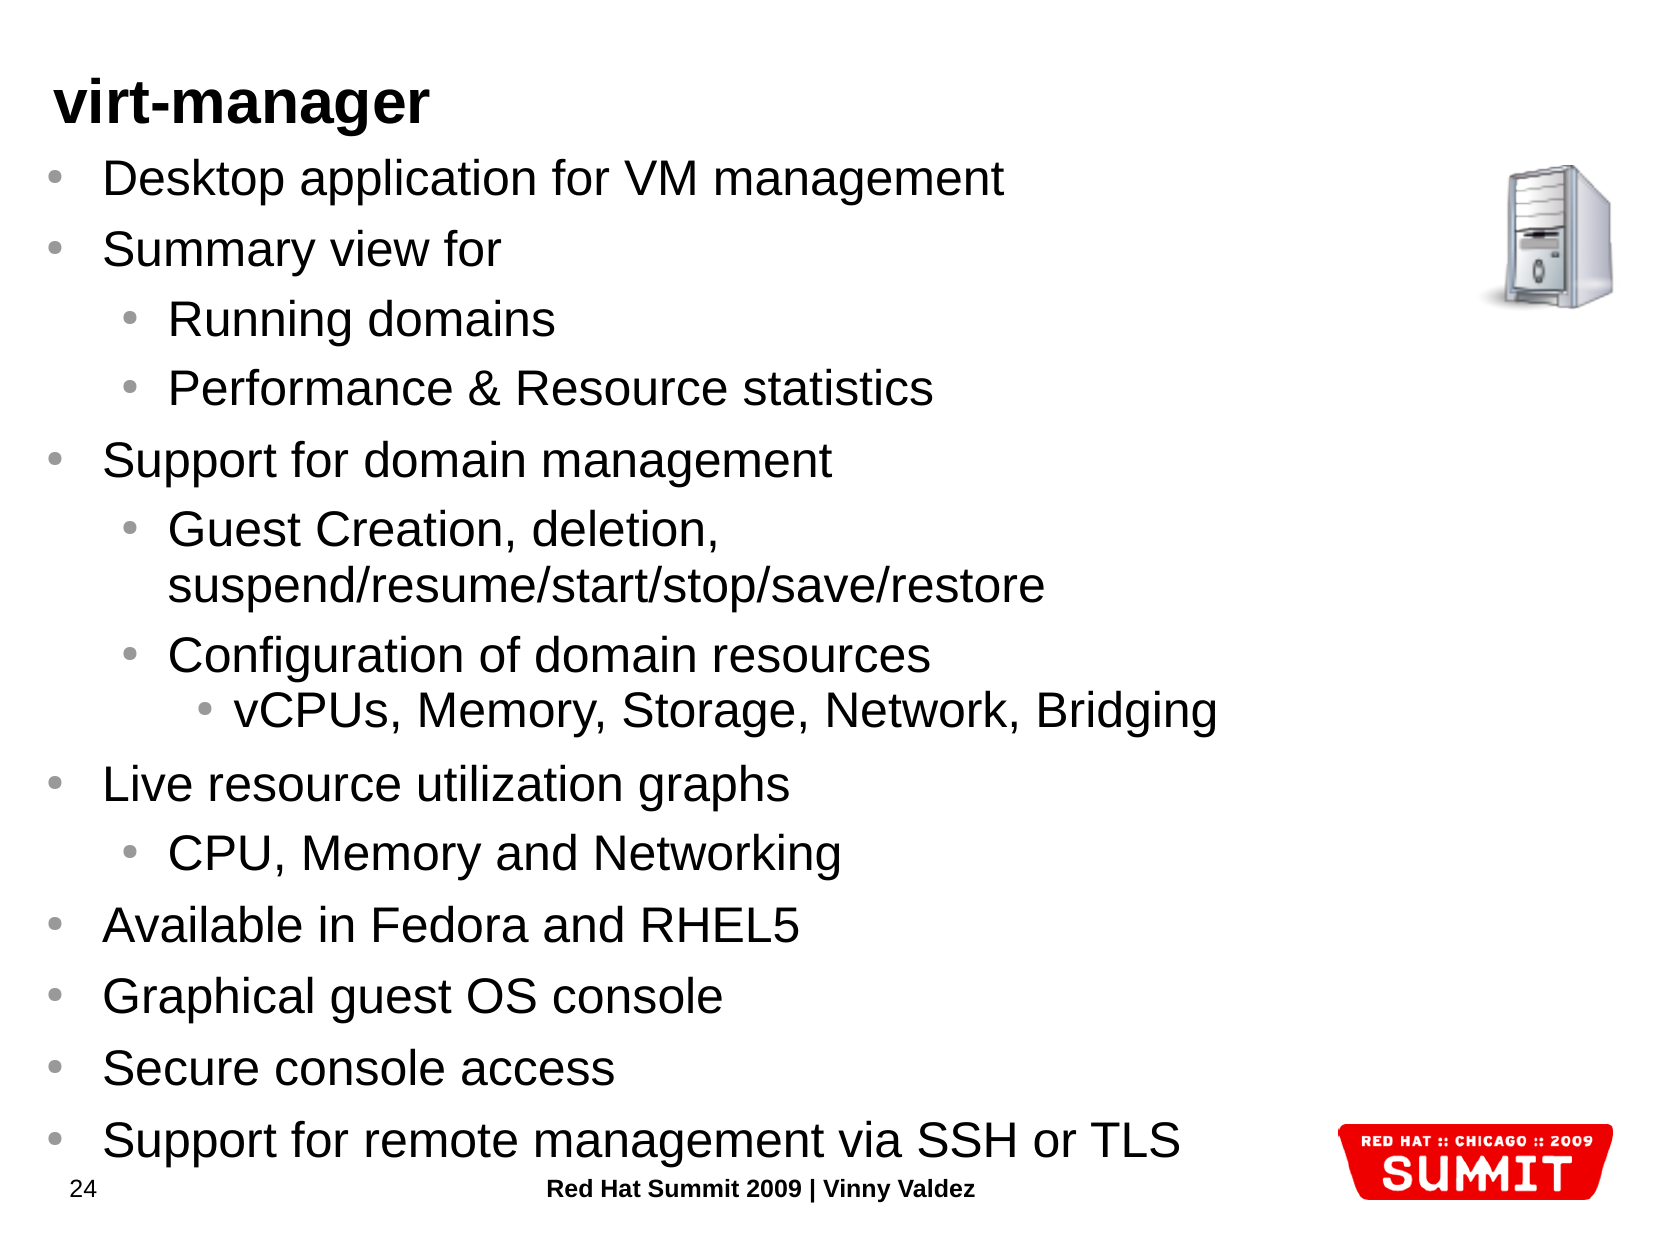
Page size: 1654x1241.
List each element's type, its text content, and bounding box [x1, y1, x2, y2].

picture [1338, 1124, 1613, 1200]
list Desktop application for VM management Summary view for Running domains Performance & Resource statistics Support for domain management Guest Creation, deletion, suspend/resume/start/stop/save/restore Configuration of domain resources vCPUs, Memory, Storage, Network, Bridging Live resource utilization graphs CPU, Memory and Networking Available in Fedora and RHEL5 Graphical guest OS console Secure console access Support for remote management via SSH or TLS [46, 150, 1576, 1168]
picture [1470, 165, 1621, 313]
title virt-manager [53, 37, 1088, 150]
